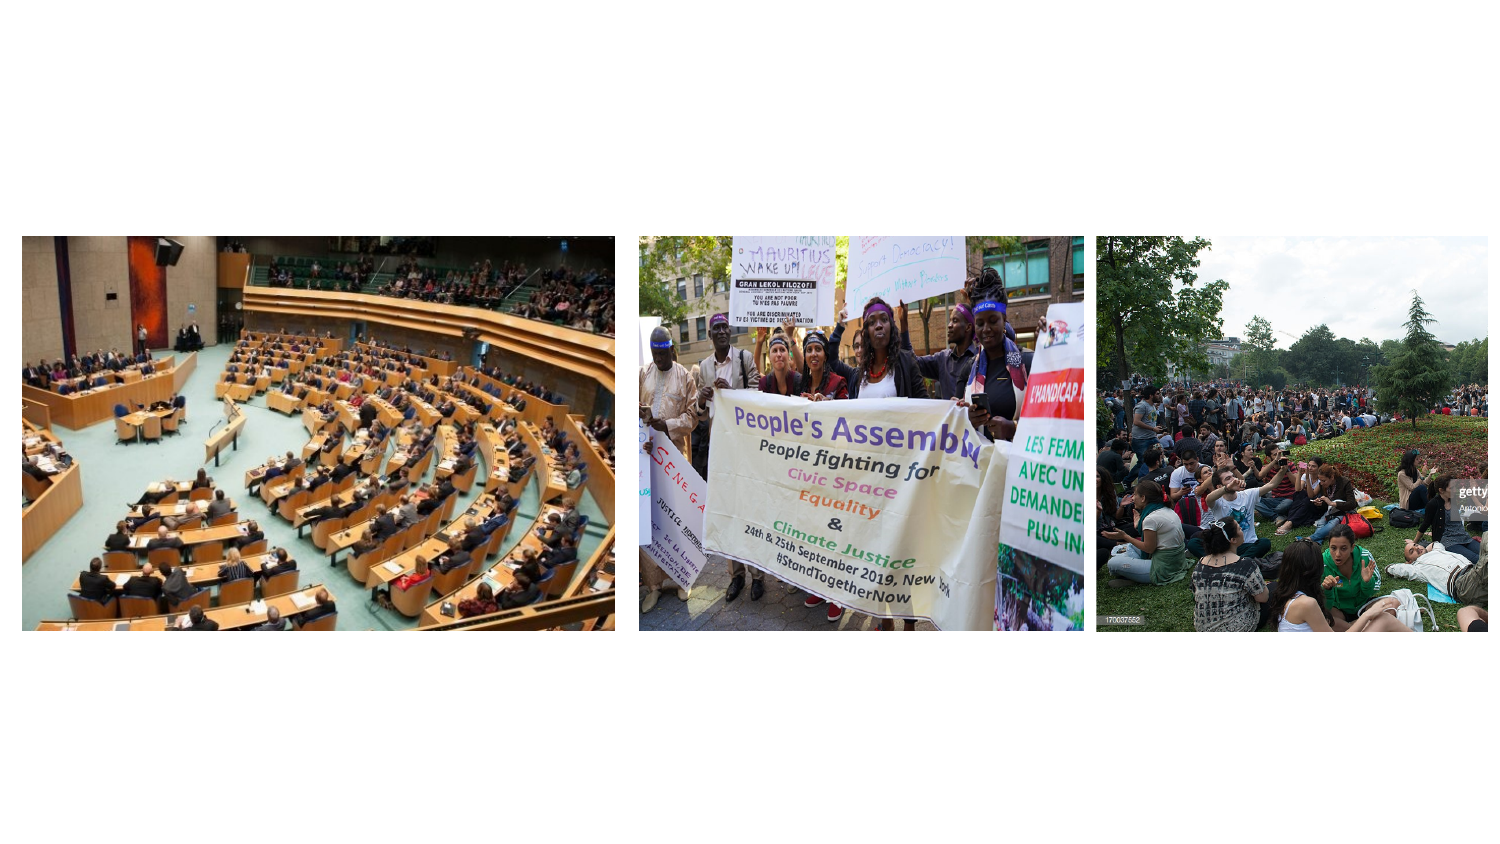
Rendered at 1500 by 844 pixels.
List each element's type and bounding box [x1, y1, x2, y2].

picture [1096, 236, 1488, 632]
picture [639, 236, 1084, 631]
picture [22, 236, 615, 631]
